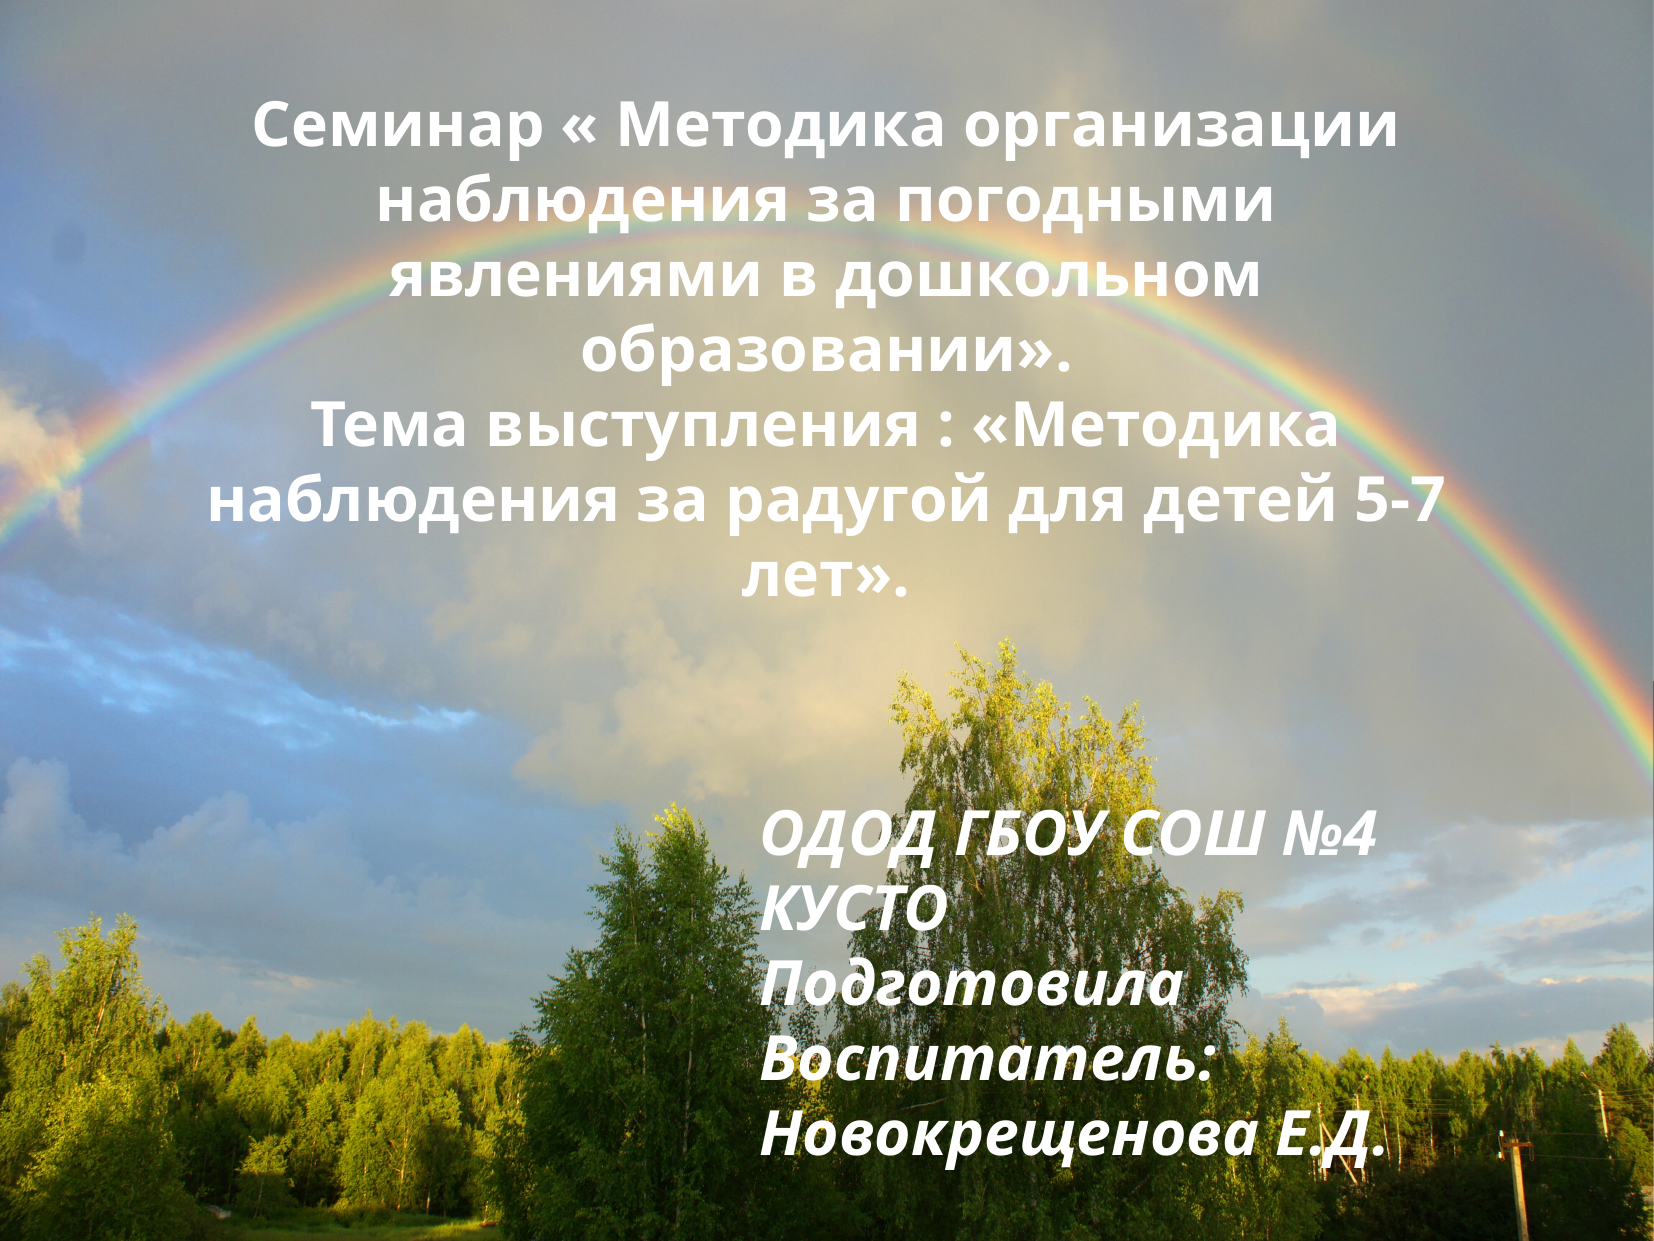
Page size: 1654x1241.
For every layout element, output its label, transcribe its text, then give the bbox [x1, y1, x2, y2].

text_box Семинар « Методика организации наблюдения за погодными явлениями в дошкольном образовании». Тема выступления : «Методика наблюдения за радугой для детей 5-7 лет». [177, 77, 1476, 616]
text_box ОДОД ГБОУ СОШ №4 КУСТО Подготовила Воспитатель: Новокрещенова Е.Д. [744, 785, 1571, 1175]
picture [0, 0, 1654, 1241]
